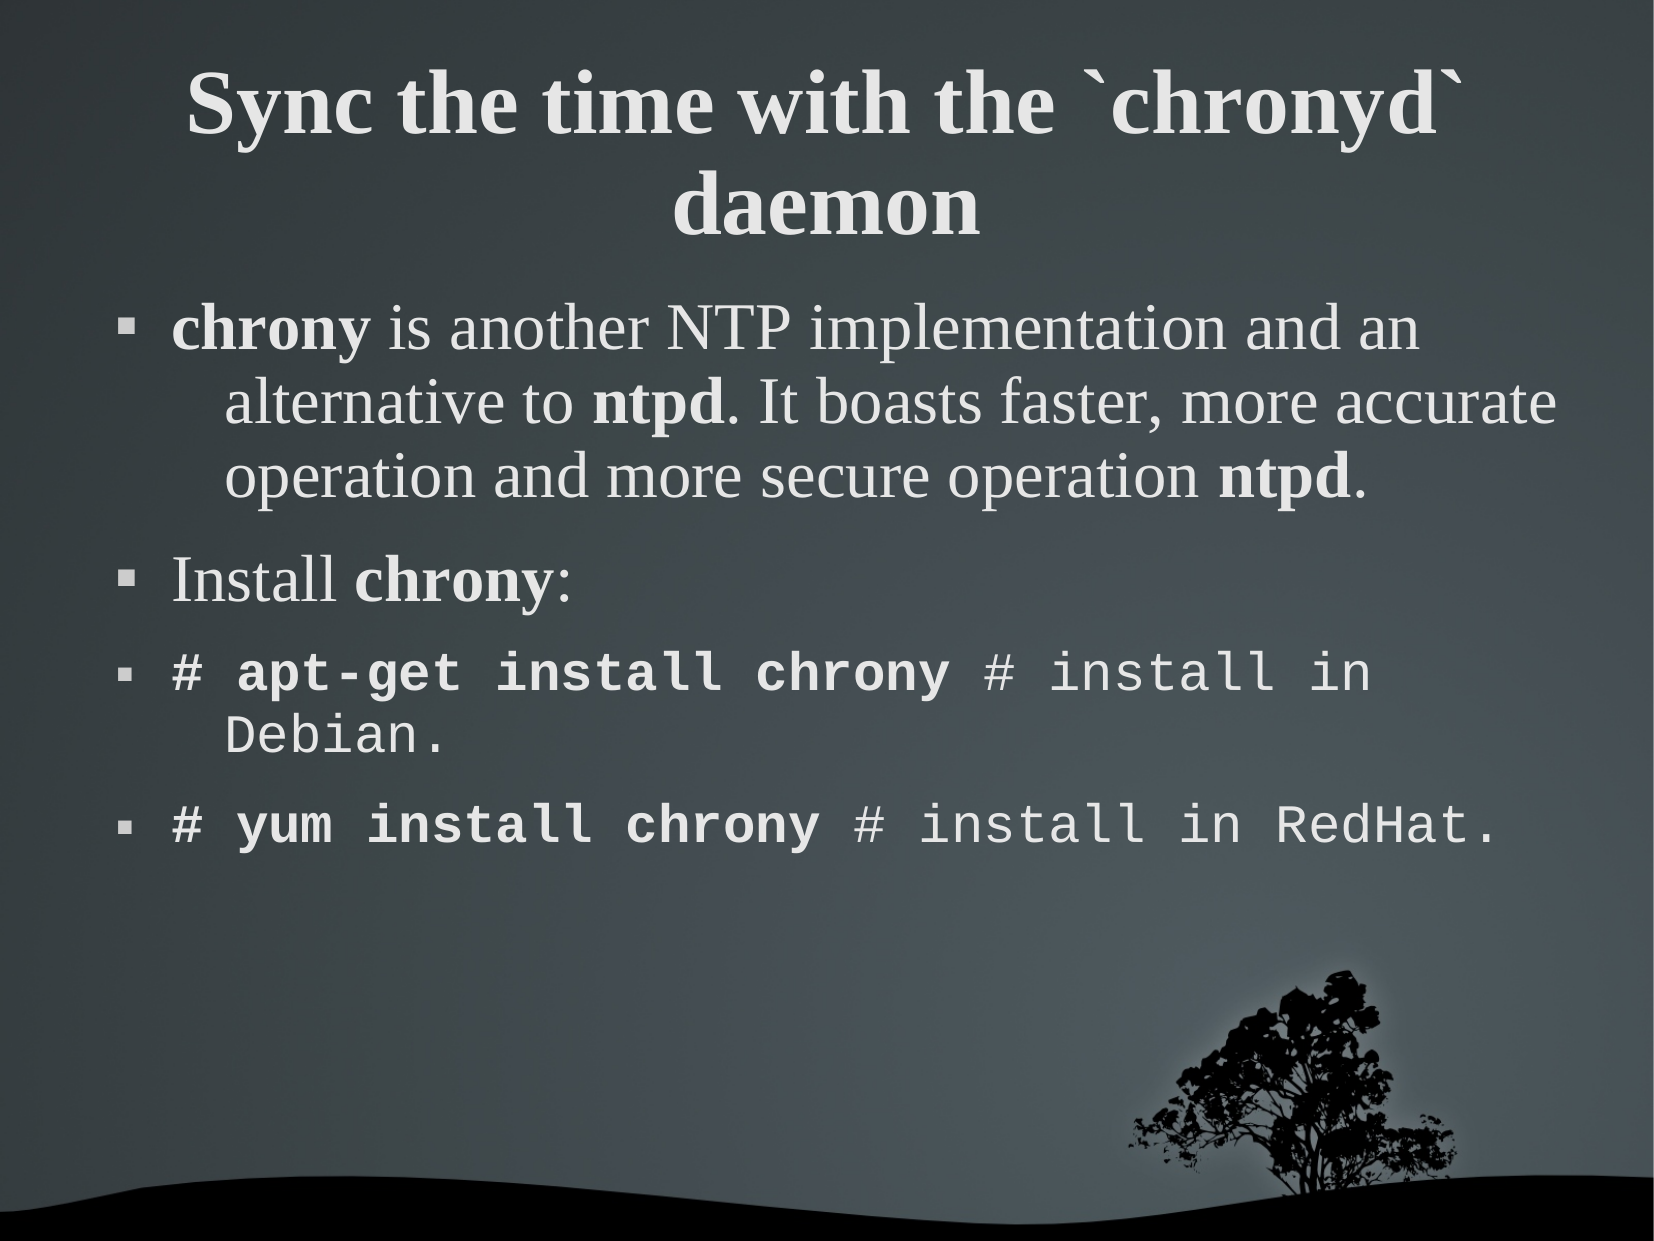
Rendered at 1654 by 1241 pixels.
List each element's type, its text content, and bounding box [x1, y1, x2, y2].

list chrony is another NTP implementation and an alternative to ntpd. It boasts faster, more accurate operation and more secure operation ntpd. Install chrony: # apt-get install chrony # install in Debian. # yum install chrony # install in RedHat. [82, 290, 1571, 1109]
title Sync the time with the `chronyd` daemon [82, 49, 1571, 257]
picture [0, 0, 1654, 1241]
